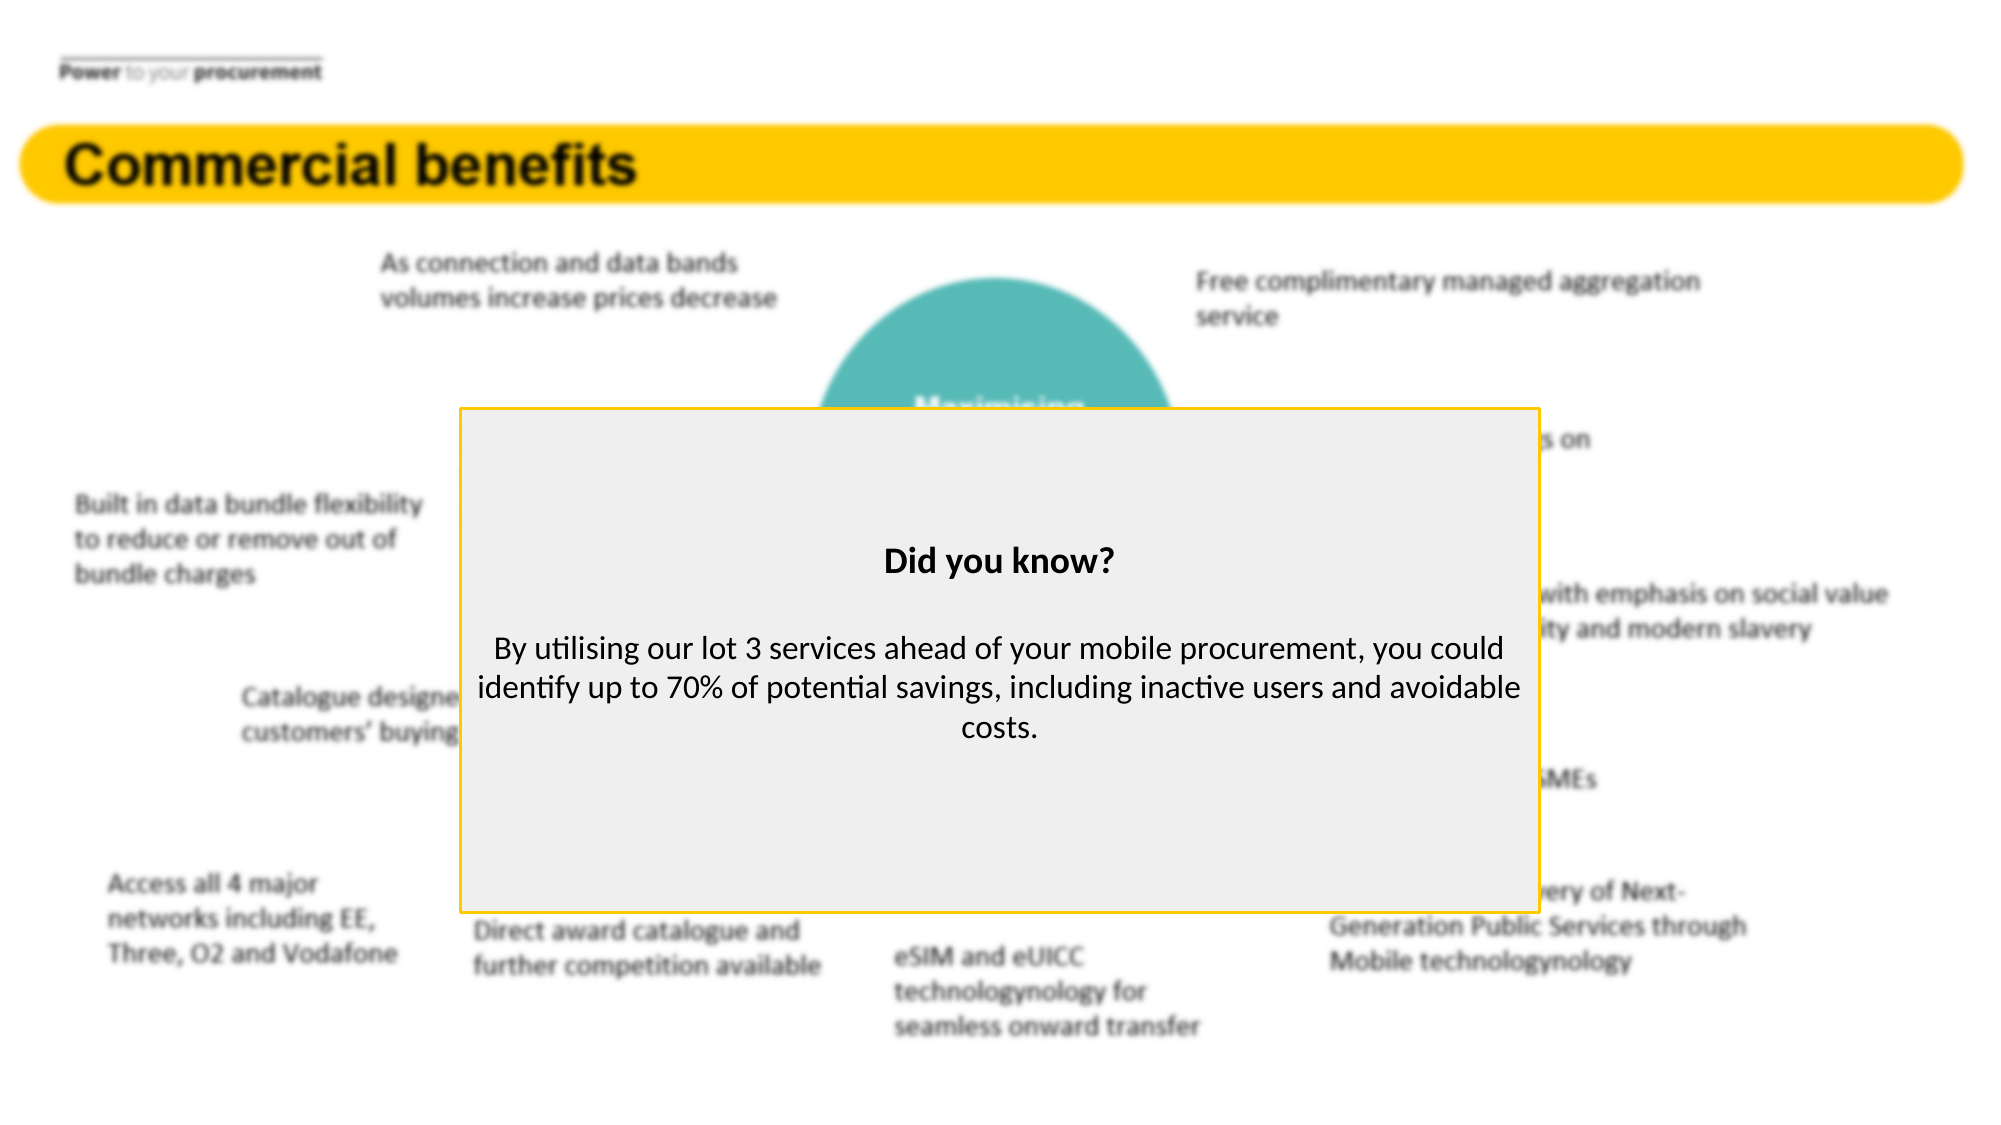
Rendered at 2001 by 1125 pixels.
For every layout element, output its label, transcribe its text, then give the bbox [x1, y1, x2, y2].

picture [0, 0, 2000, 1125]
text_box Did you know? By utilising our lot 3 services ahead of your mobile procurement, you could identify up to 70% of potential savings, including inactive users and avoidable costs. [461, 408, 1539, 913]
